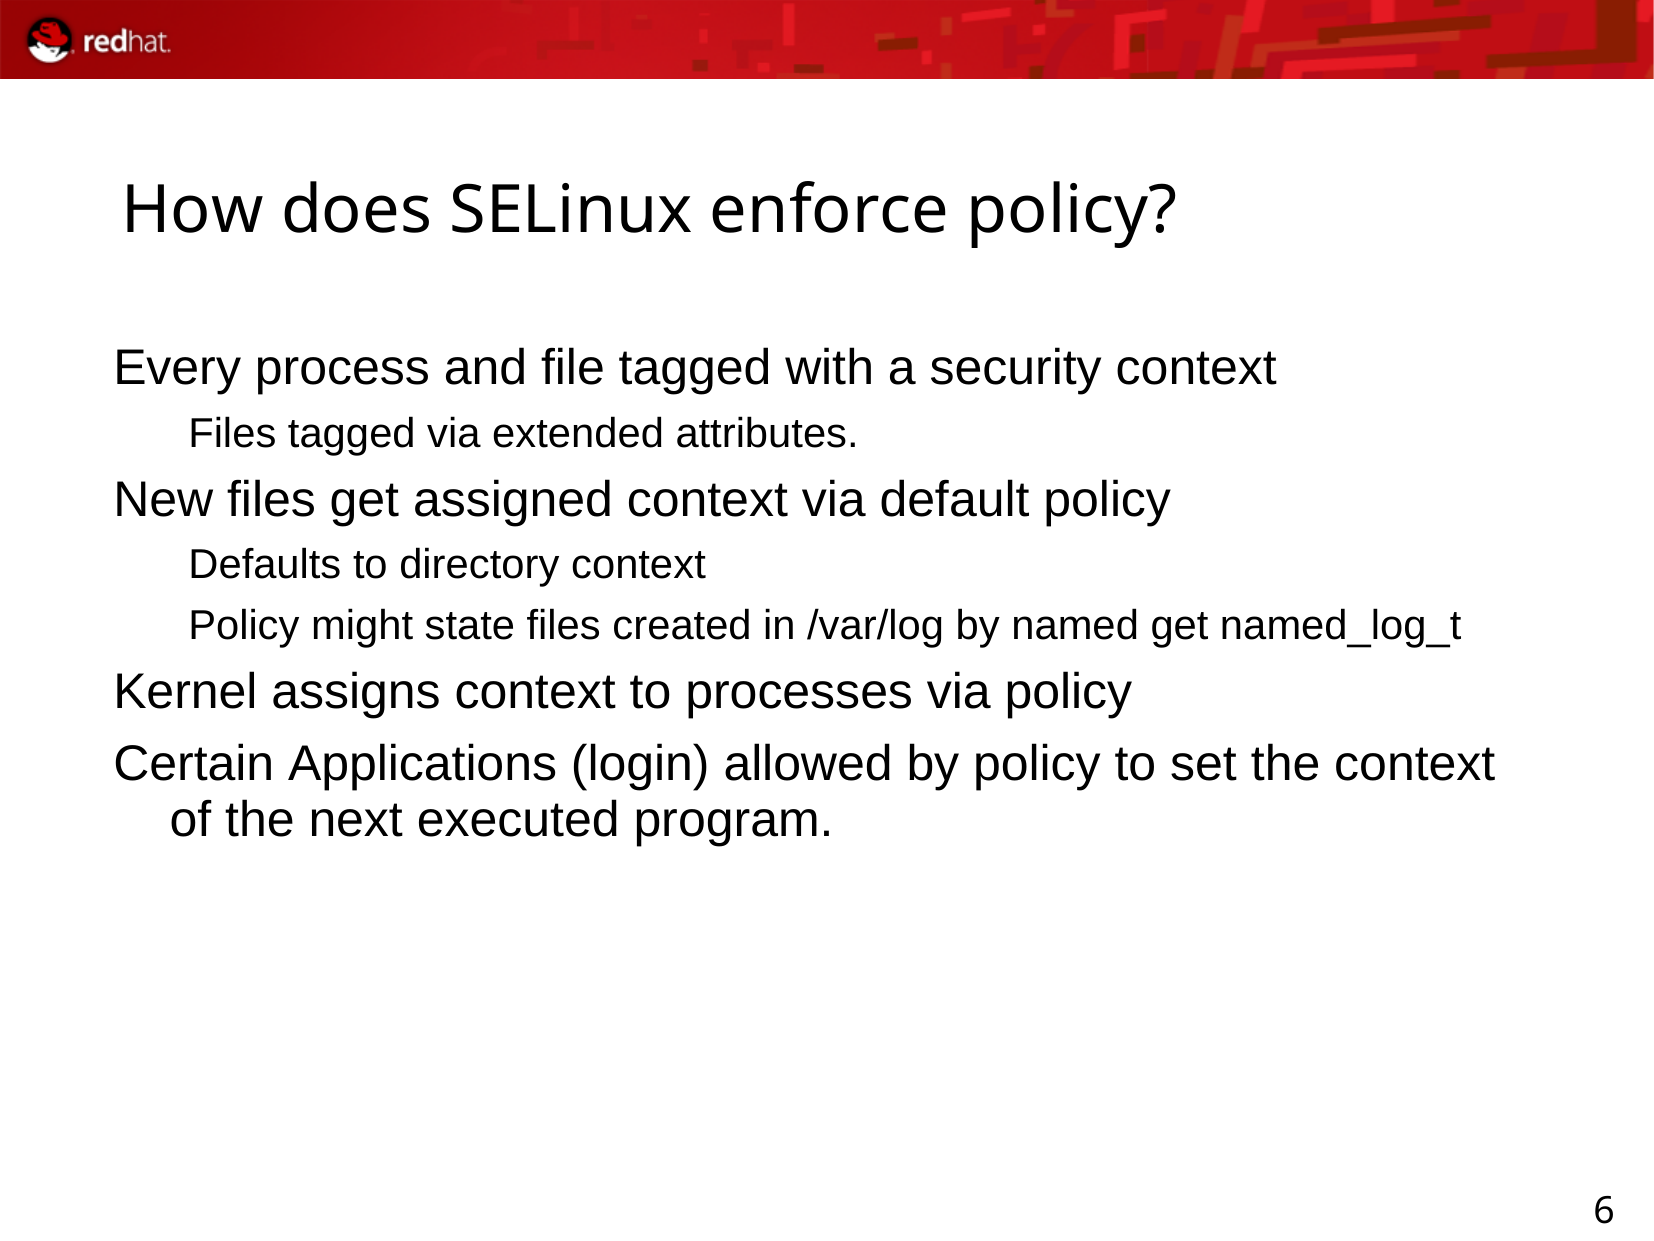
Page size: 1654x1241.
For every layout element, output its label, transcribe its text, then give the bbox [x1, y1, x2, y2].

picture [0, 0, 1654, 79]
title How does SELinux enforce policy? [121, 102, 1534, 310]
list Every process and file tagged with a security context Files tagged via extended attributes. New files get assigned context via default policy Defaults to directory context Policy might state files created in /var/log by named get named_log_t Kernel assigns context to processes via policy Certain Applications (login) allowed by policy to set the context of the next executed program. [113, 339, 1526, 1146]
